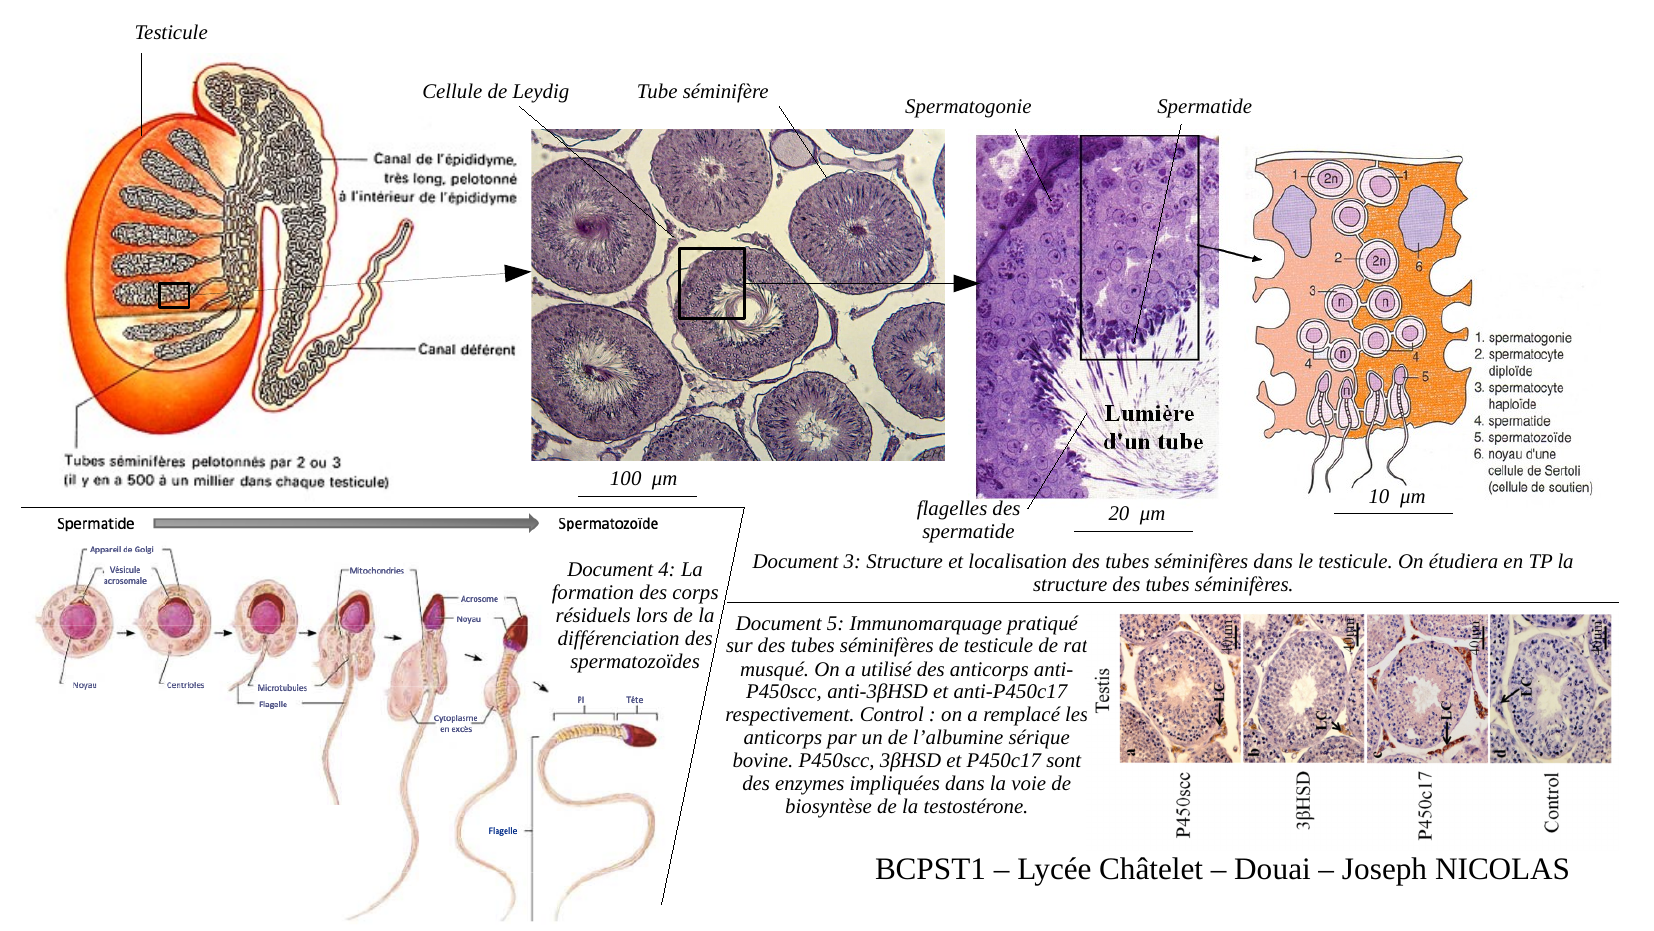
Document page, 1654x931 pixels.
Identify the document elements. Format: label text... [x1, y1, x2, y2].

text_box Document 5: Immunomarquage pratiqué sur des tubes séminifères de testicule de rat musqué. On a utilisé des anticorps anti-P450scc, anti-3βHSD et anti-P450c17 respectivement. Control : on a remplacé les anticorps par un de l’albumine sérique bovine. P450scc, 3βHSD et P450c17 sont des enzymes impliquées dans la voie de biosyntèse de la testostérone. [720, 578, 1094, 851]
text_box Document 3: Structure et localisation des tubes séminifères dans le testicule. On étudiera en TP la structure des tubes séminifères. [728, 534, 1607, 602]
text_box 20 μm [1104, 502, 1176, 526]
text_box Spermatogonie [874, 88, 1063, 125]
text_box BCPST1 – Lycée Châtelet – Douai – Joseph NICOLAS [697, 832, 1571, 905]
text_box 100 μm [608, 466, 680, 491]
text_box Tube séminifère [621, 53, 827, 130]
text_box Cellule de Leydig [372, 53, 621, 130]
picture [21, 508, 697, 926]
picture [681, 250, 743, 317]
text_box Document 3: Structure et localisation des tubes séminifères dans le testicule. On étudiera en TP la structure des tubes séminifères. [1094, 603, 1607, 611]
picture [1086, 611, 1619, 851]
text_box Document 4: La formation des corps résiduels lors de la différenciation des spermatozoïdes [543, 534, 728, 697]
text_box Spermatide [1110, 88, 1300, 125]
picture [41, 53, 945, 502]
picture [968, 129, 1601, 509]
text_box flagelles des spermatide [874, 496, 1063, 543]
text_box Testicule [47, 0, 296, 71]
text_box 10 μm [1364, 484, 1436, 508]
